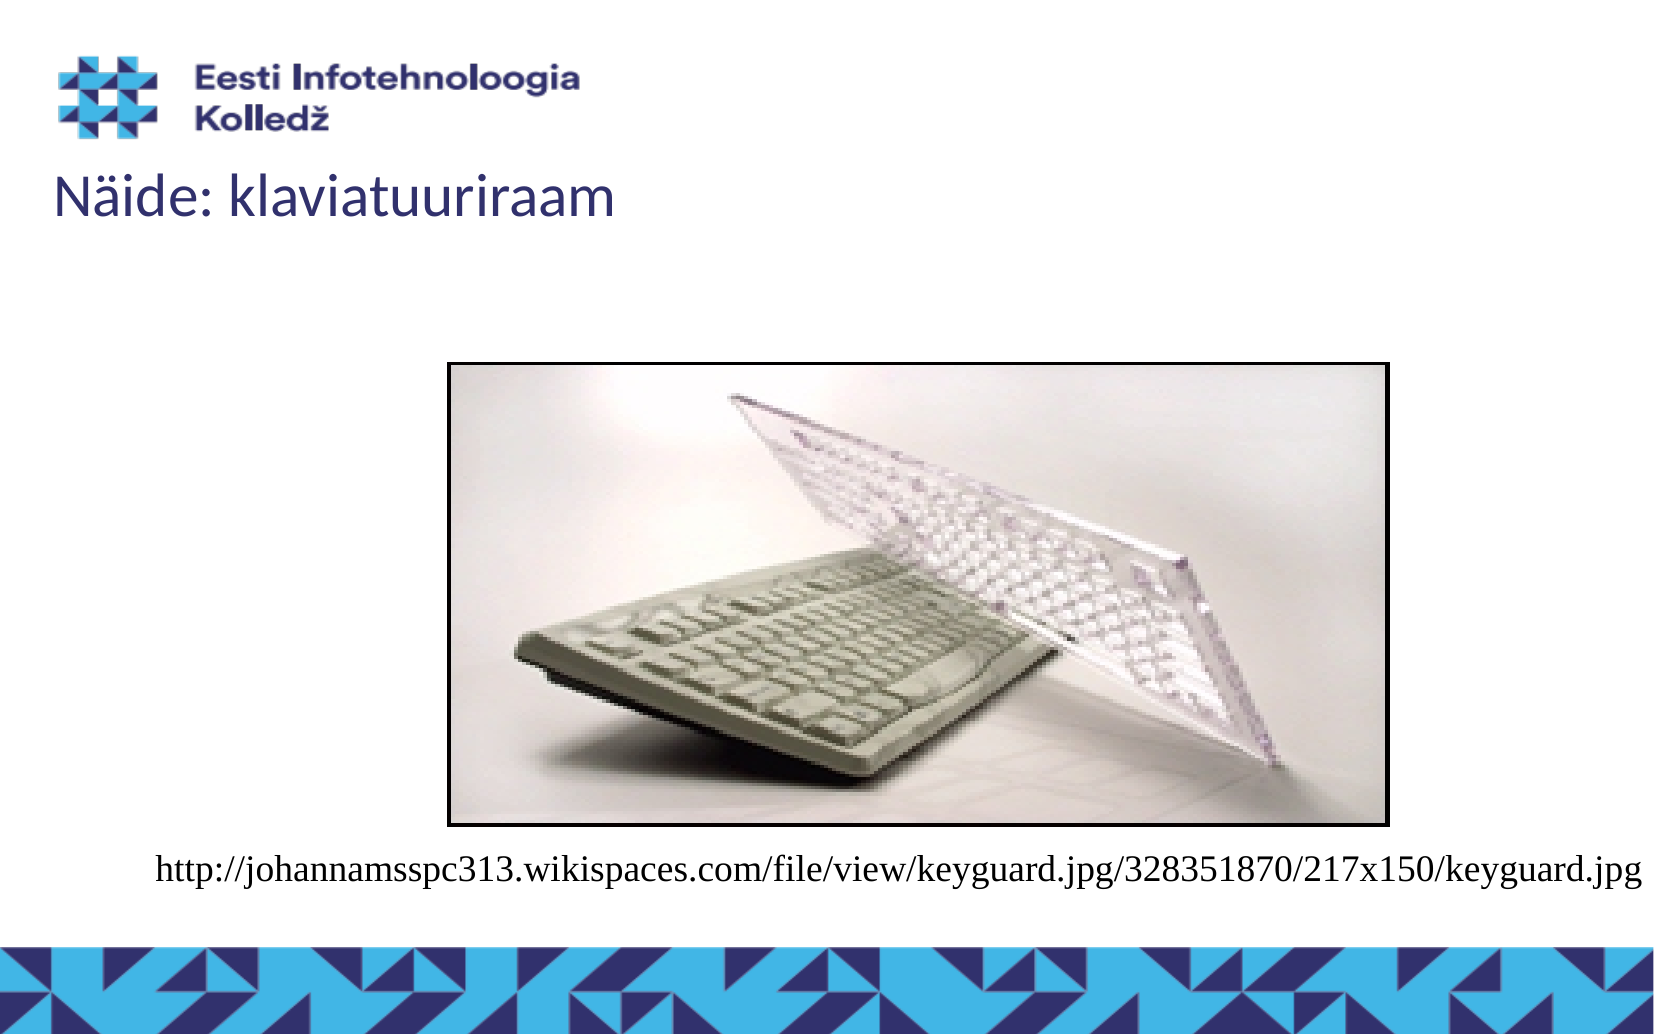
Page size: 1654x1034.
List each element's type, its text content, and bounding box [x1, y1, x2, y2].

title Näide: klaviatuuriraam [53, 114, 1189, 287]
text_box http://johannamsspc313.wikispaces.com/file/view/keyguard.jpg/328351870/217x150/keyguard.jpg [155, 844, 1654, 941]
picture [447, 362, 1390, 828]
